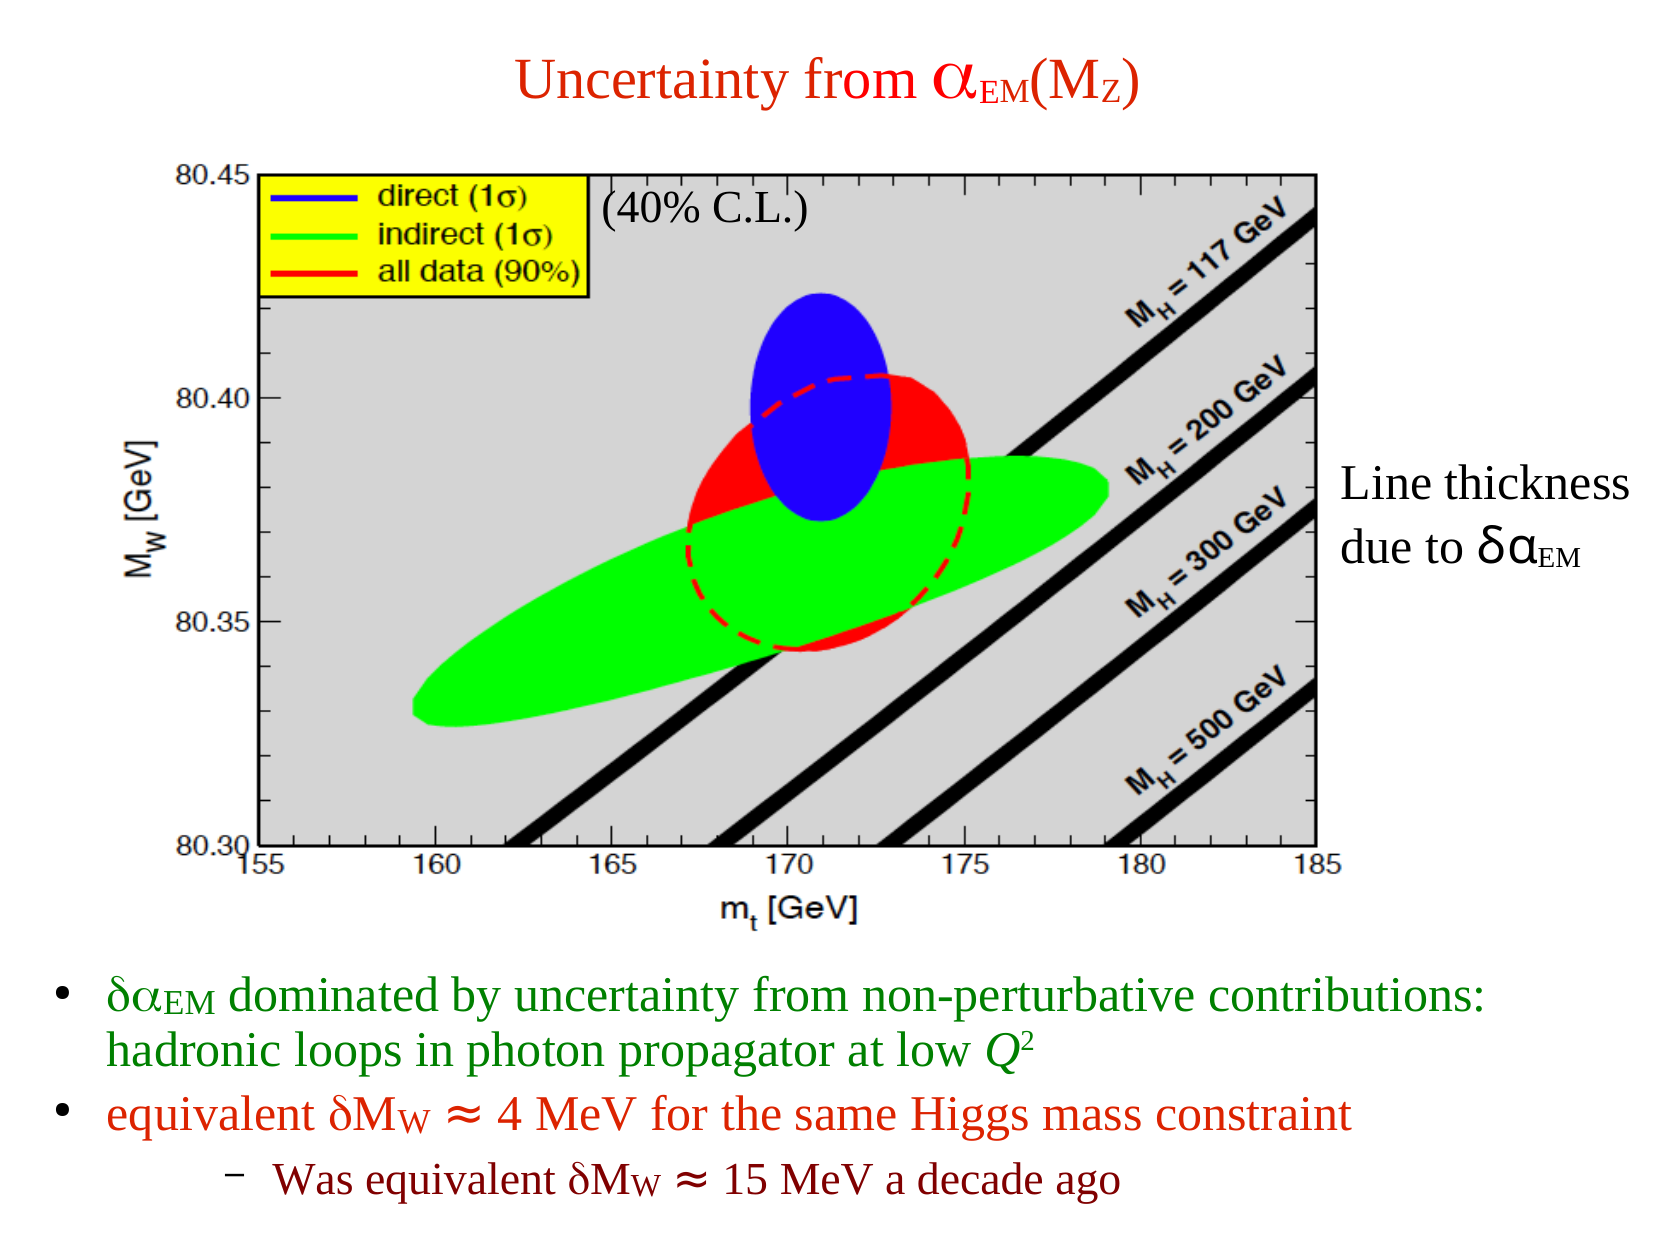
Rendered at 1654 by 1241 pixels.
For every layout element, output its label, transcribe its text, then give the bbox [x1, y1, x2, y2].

text_box Line thickness due to δαEM [1340, 454, 1636, 586]
list δαEM dominated by uncertainty from non-perturbative contributions: hadronic loops in photon propagator at low Q2 equivalent δMW ≈ 4 MeV for the same Higgs mass constraint Was equivalent δMW ≈ 15 MeV a decade ago [36, 966, 1642, 1227]
text_box (40% C.L.) [601, 181, 809, 233]
picture [107, 129, 1376, 945]
title Uncertainty from αEM(MZ) [121, 14, 1534, 147]
